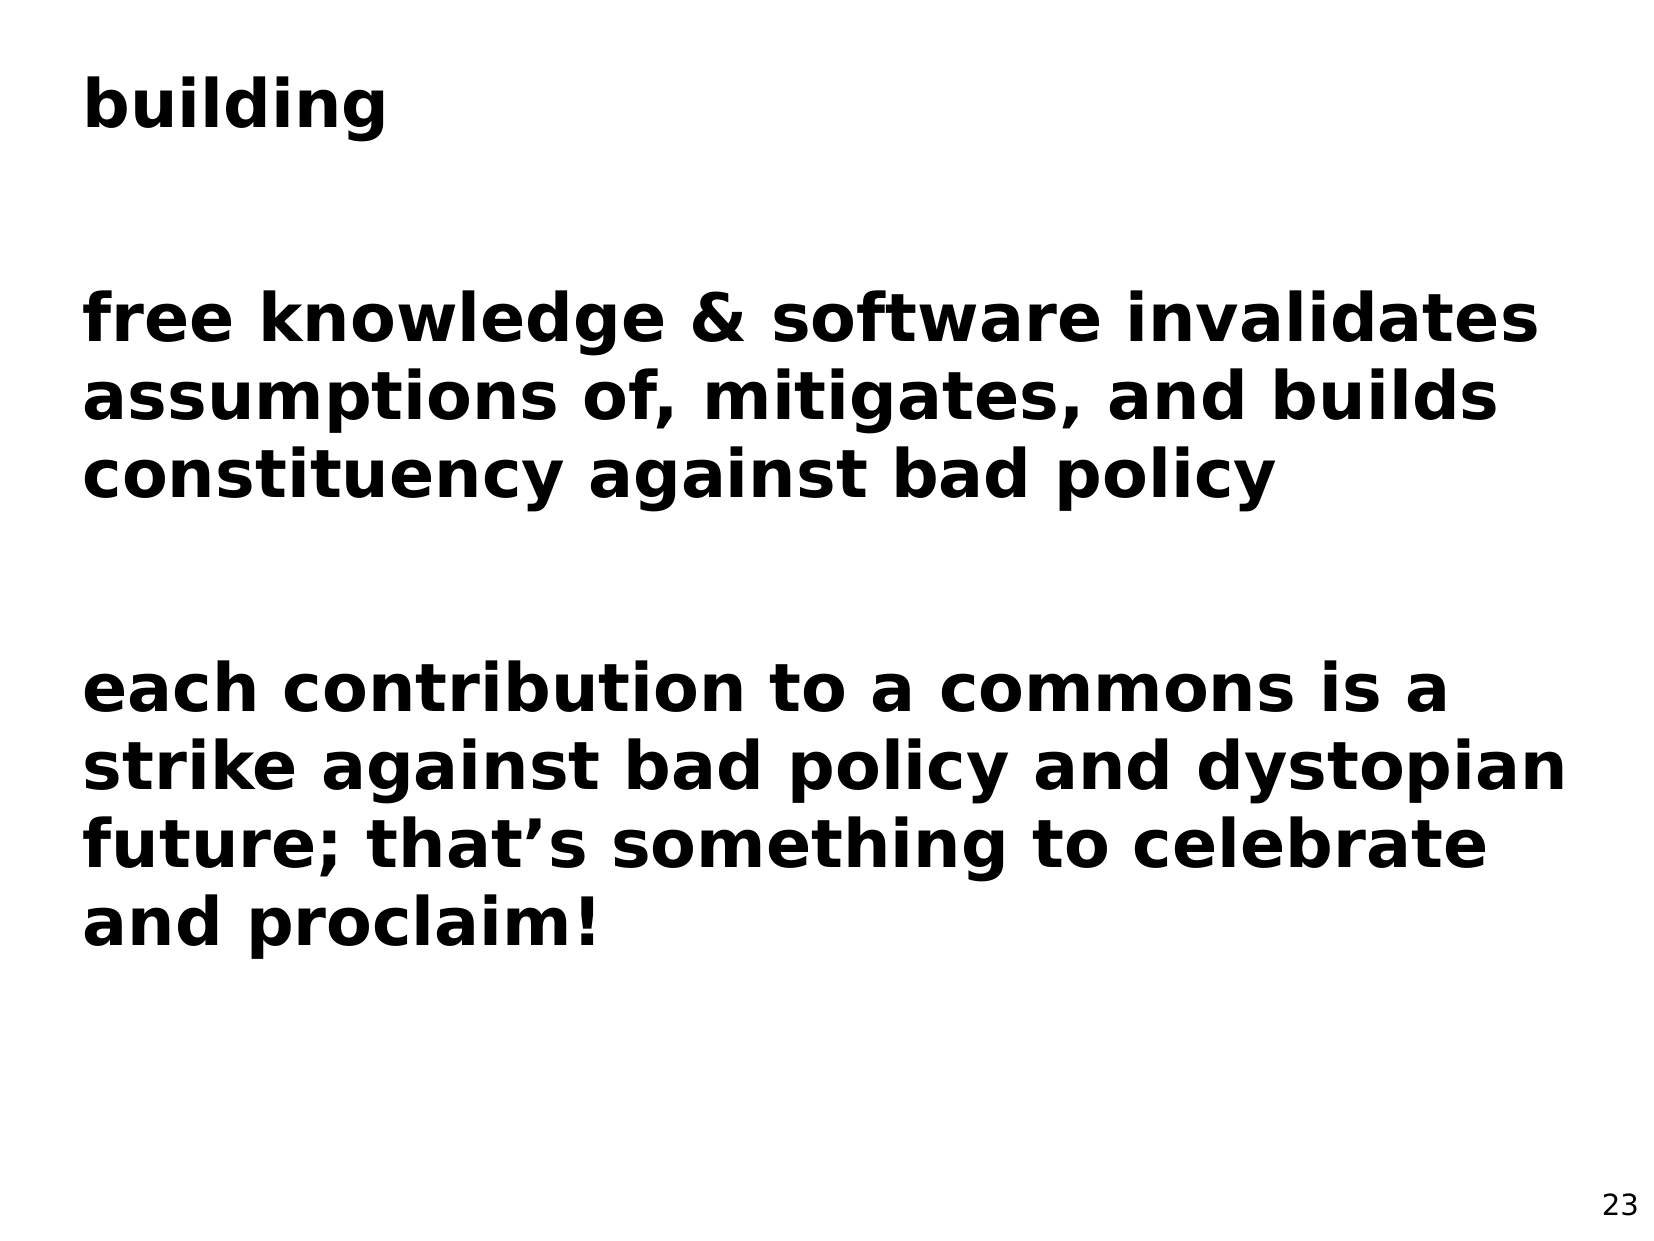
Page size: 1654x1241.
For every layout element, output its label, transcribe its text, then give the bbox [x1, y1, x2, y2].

list building free knowledge & software invalidates assumptions of, mitigates, and builds constituency against bad policy each contribution to a commons is a strike against bad policy and dystopian future; that’s something to celebrate and proclaim! [82, 65, 1571, 1062]
